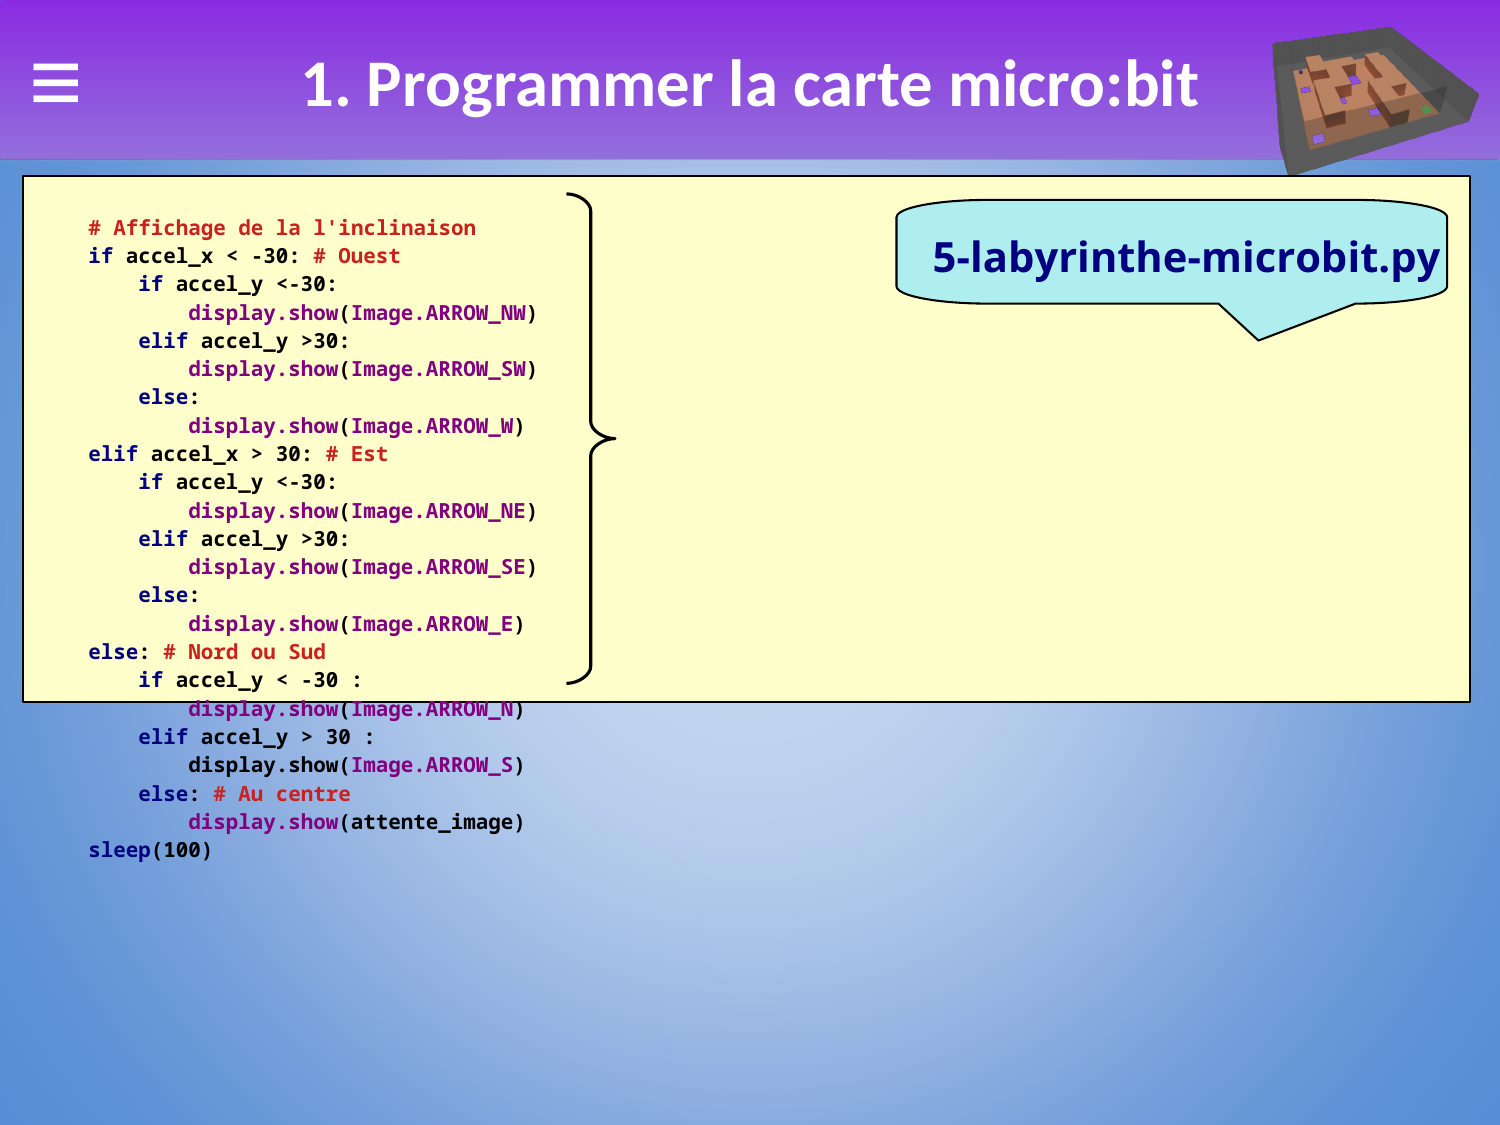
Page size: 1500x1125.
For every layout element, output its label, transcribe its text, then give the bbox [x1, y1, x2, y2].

text_box 1. Programmer la carte micro:bit [0, 0, 1500, 159]
text_box 5-labyrinthe-microbit.py [896, 199, 1448, 341]
picture [0, 27, 1500, 1125]
text_box ≡ [14, 23, 101, 141]
text_box # Affichage de la l'inclinaison if accel_x < -30: # Ouest if accel_y <-30: display.show(Image.ARROW_NW) elif accel_y >30: display.show(Image.ARROW_SW) else: display.show(Image.ARROW_W) elif accel_x > 30: # Est if accel_y <-30: display.show(Image.ARROW_NE) elif accel_y >30: display.show(Image.ARROW_SE) else: display.show(Image.ARROW_E) else: # Nord ou Sud if accel_y < -30 : display.show(Image.ARROW_N) elif accel_y > 30 : display.show(Image.ARROW_S) else: # Au centre display.show(attente_image) sleep(100) [22, 176, 1470, 703]
